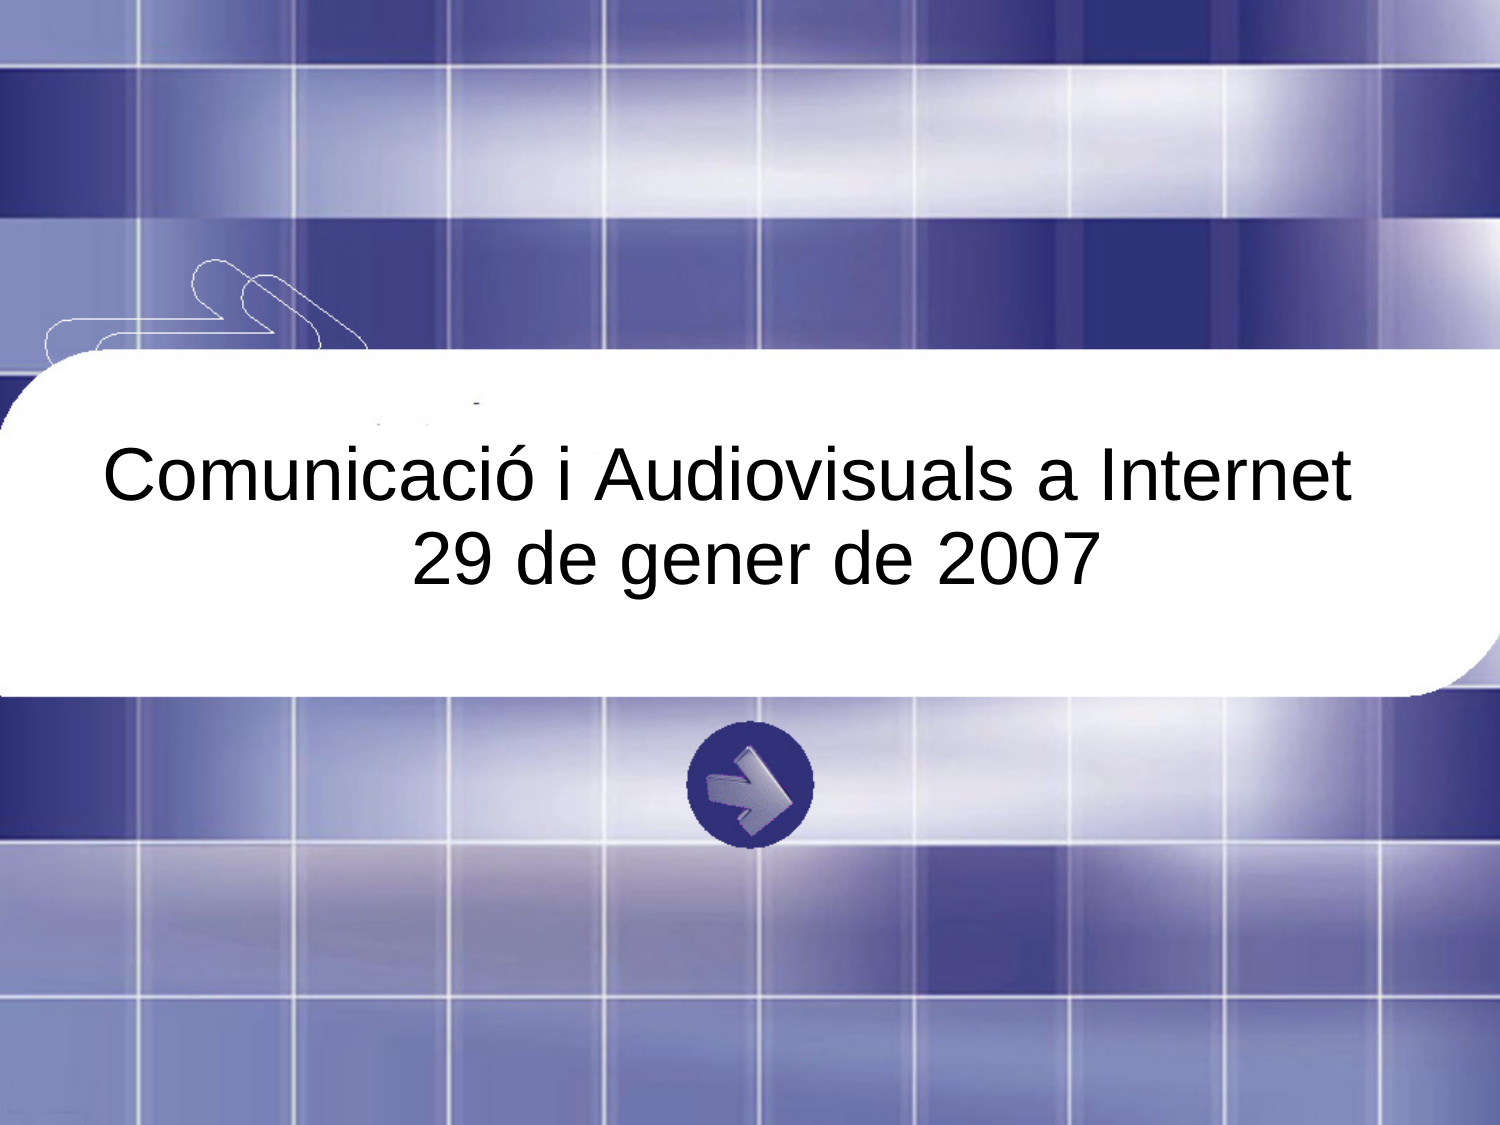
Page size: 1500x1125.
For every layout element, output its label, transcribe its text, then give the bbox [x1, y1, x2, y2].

picture [0, 0, 1500, 1125]
text_box Comunicació i Audiovisuals a Internet 29 de gener de 2007 [87, 424, 1428, 609]
